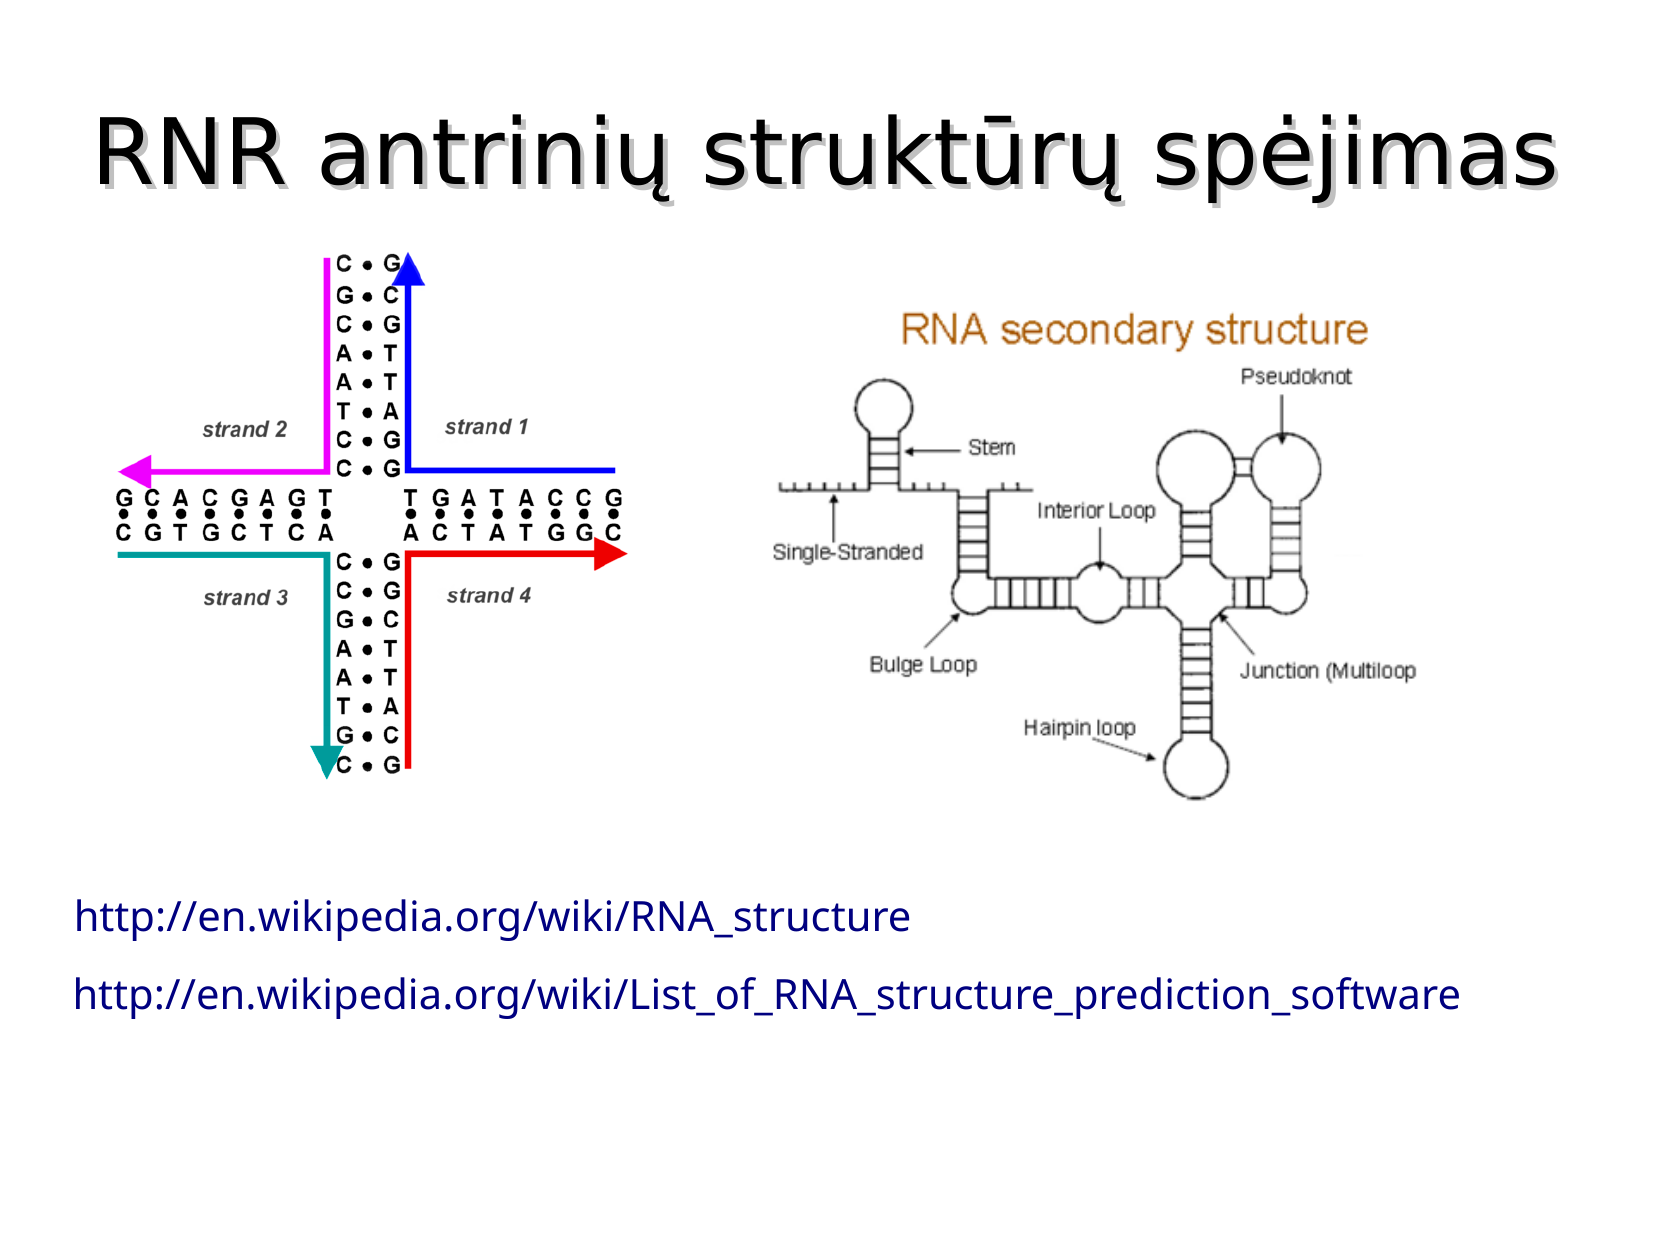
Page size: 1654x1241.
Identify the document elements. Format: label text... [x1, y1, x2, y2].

picture [88, 231, 654, 798]
picture [769, 295, 1418, 808]
text_box http://en.wikipedia.org/wiki/RNA_structure [59, 879, 1004, 945]
text_box http://en.wikipedia.org/wiki/List_of_RNA_structure_prediction_software [57, 957, 1548, 1024]
title RNR antrinių struktūrų spėjimas [82, 56, 1571, 250]
